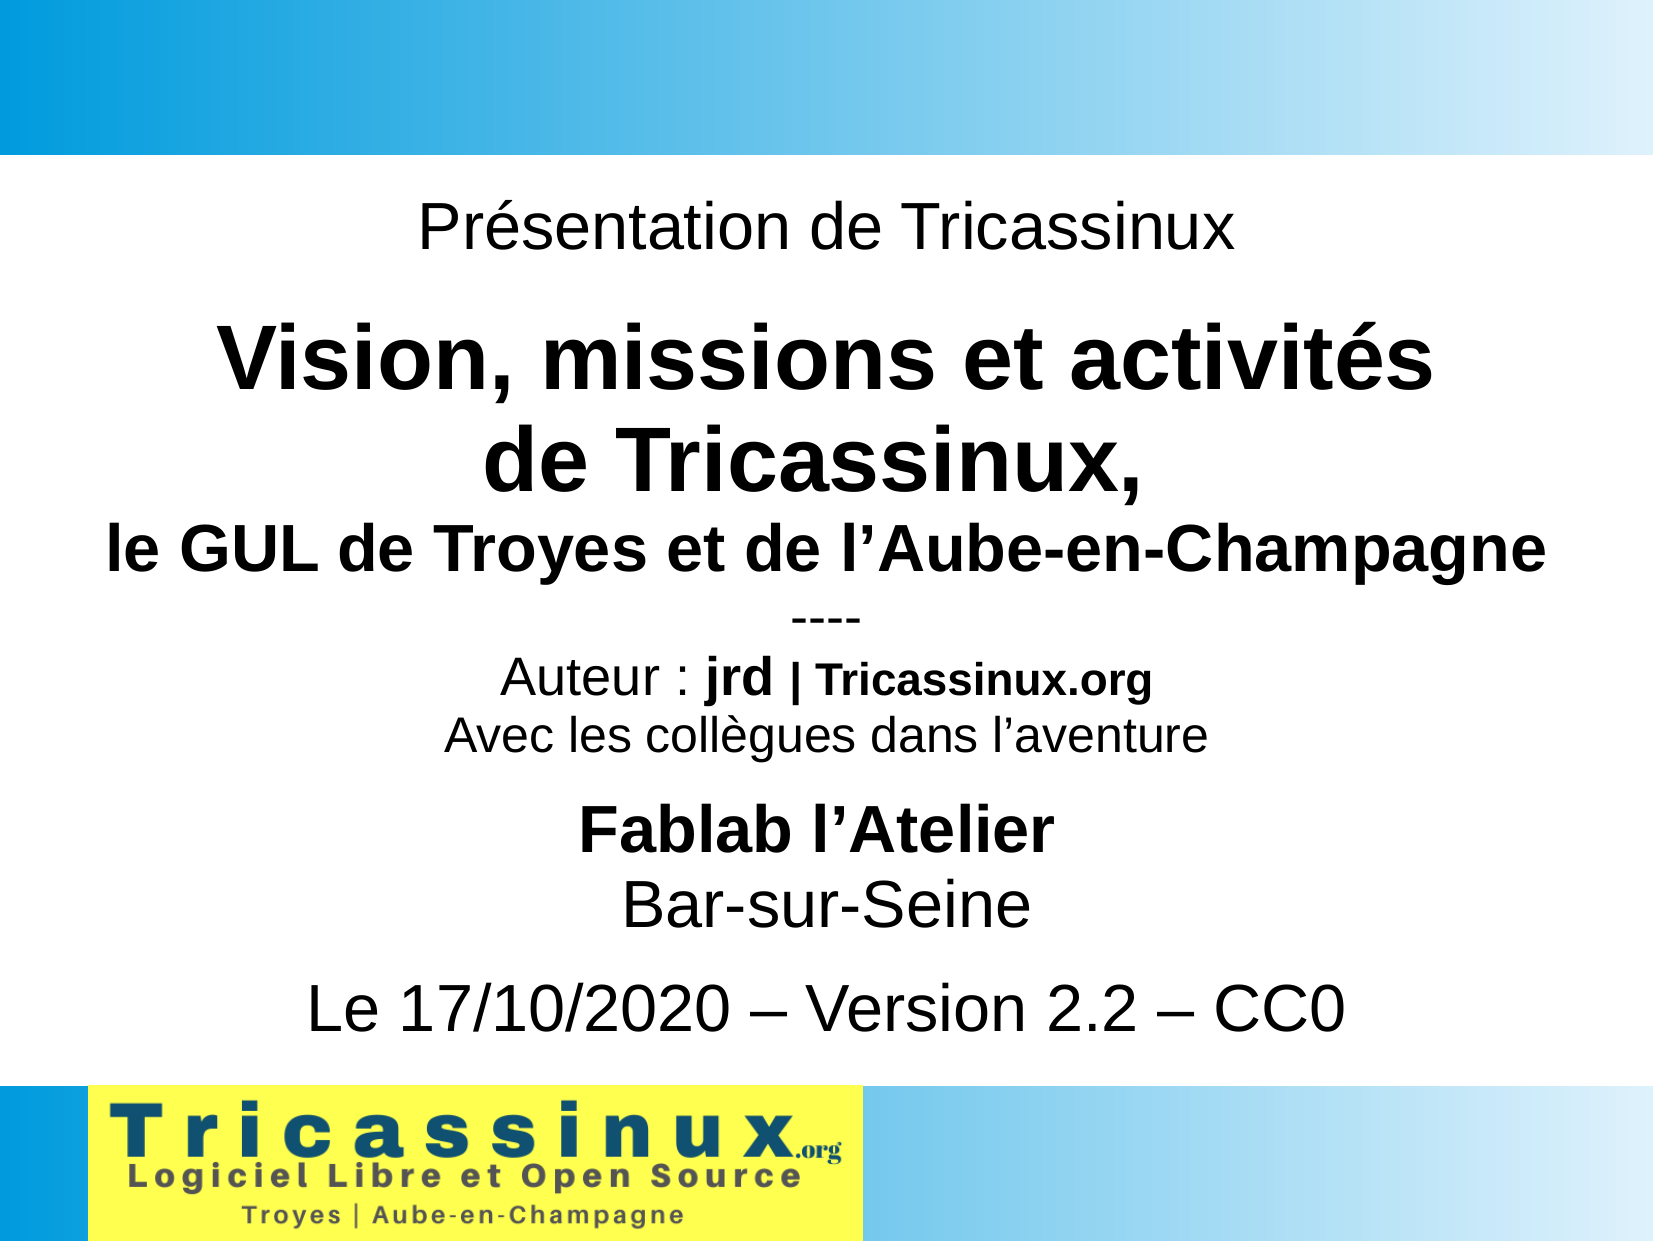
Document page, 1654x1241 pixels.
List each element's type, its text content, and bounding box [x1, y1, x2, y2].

picture [89, 1085, 863, 1241]
text_box Présentation de Tricassinux Vision, missions et activités de Tricassinux, le GUL de Troyes et de l’Aube-en-Champagne ---- Auteur : jrd | Tricassinux.org Avec les collègues dans l’aventure Fablab l’Atelier Bar-sur-Seine Le 17/10/2020 – Version 2.2 – CC0 [82, 189, 1571, 1047]
